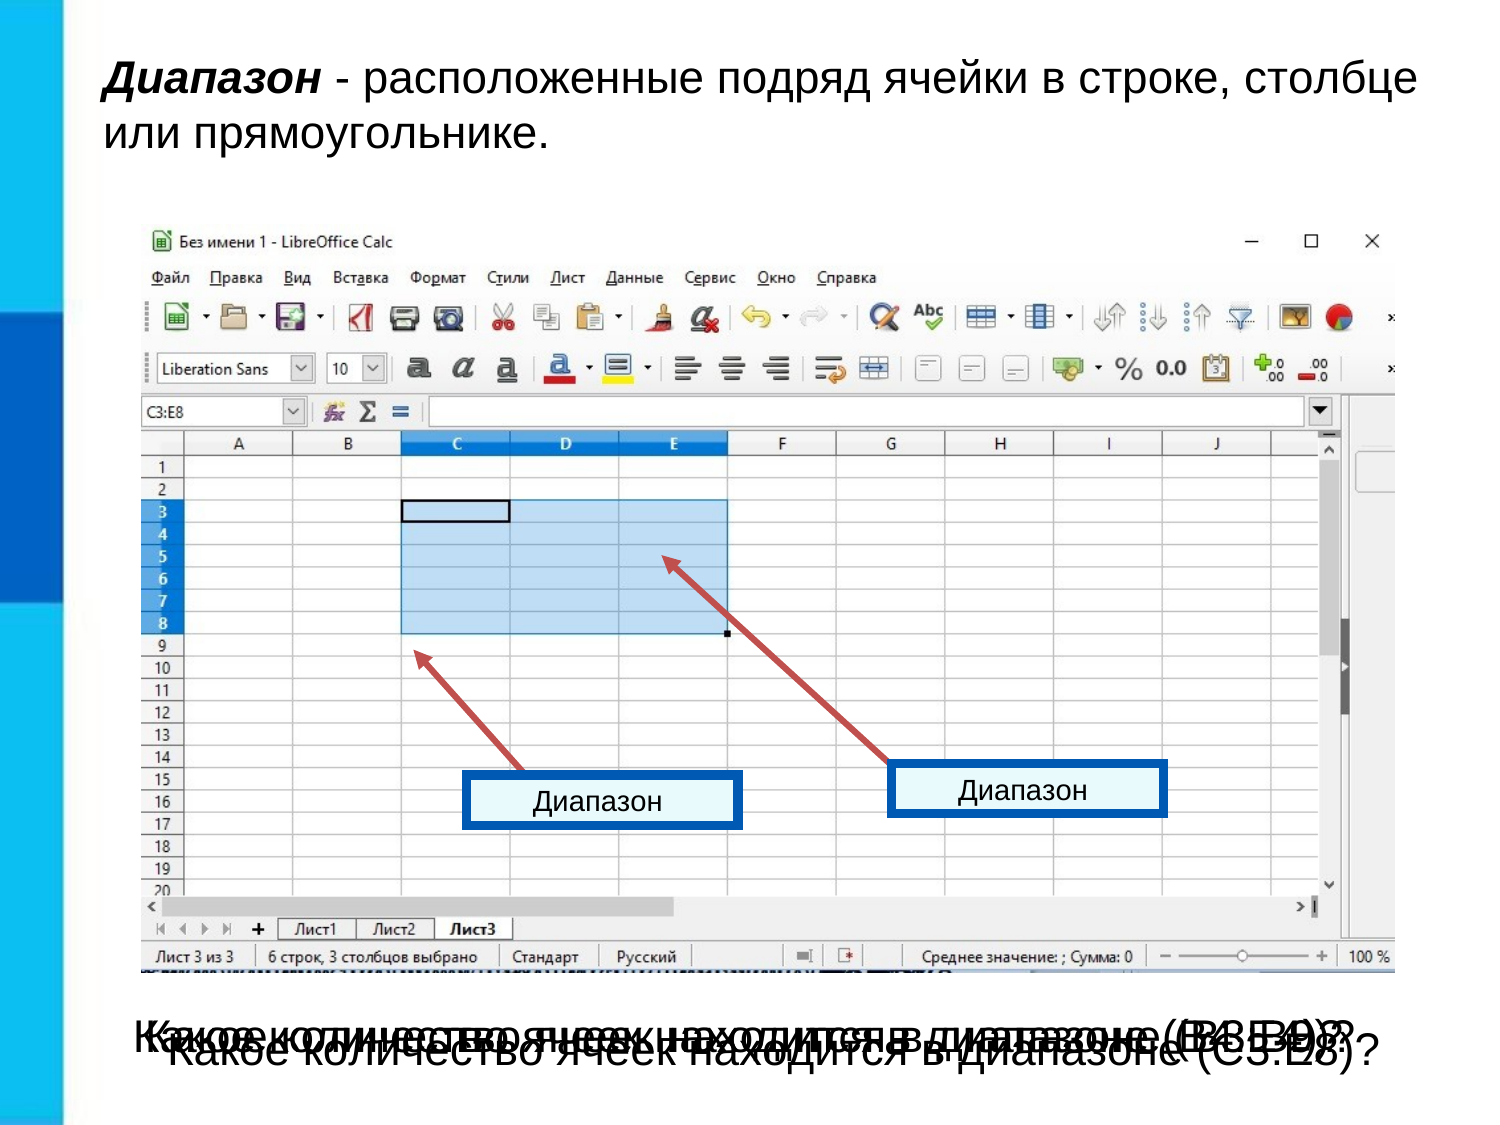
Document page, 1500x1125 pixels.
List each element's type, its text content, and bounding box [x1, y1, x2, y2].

text_box Диапазон [891, 763, 1164, 814]
text_box Диапазон [466, 774, 739, 826]
text_box Какое количество ячеек находится в диапазоне (С3:E8)? [100, 1011, 1447, 1082]
picture [0, 0, 1500, 1125]
text_box Какое количество ячеек находится в диапазоне (B3:B9)? [76, 999, 1424, 1070]
text_box Диапазон - расположенные подряд ячейки в строке, столбце или прямоугольнике. [88, 40, 1436, 166]
